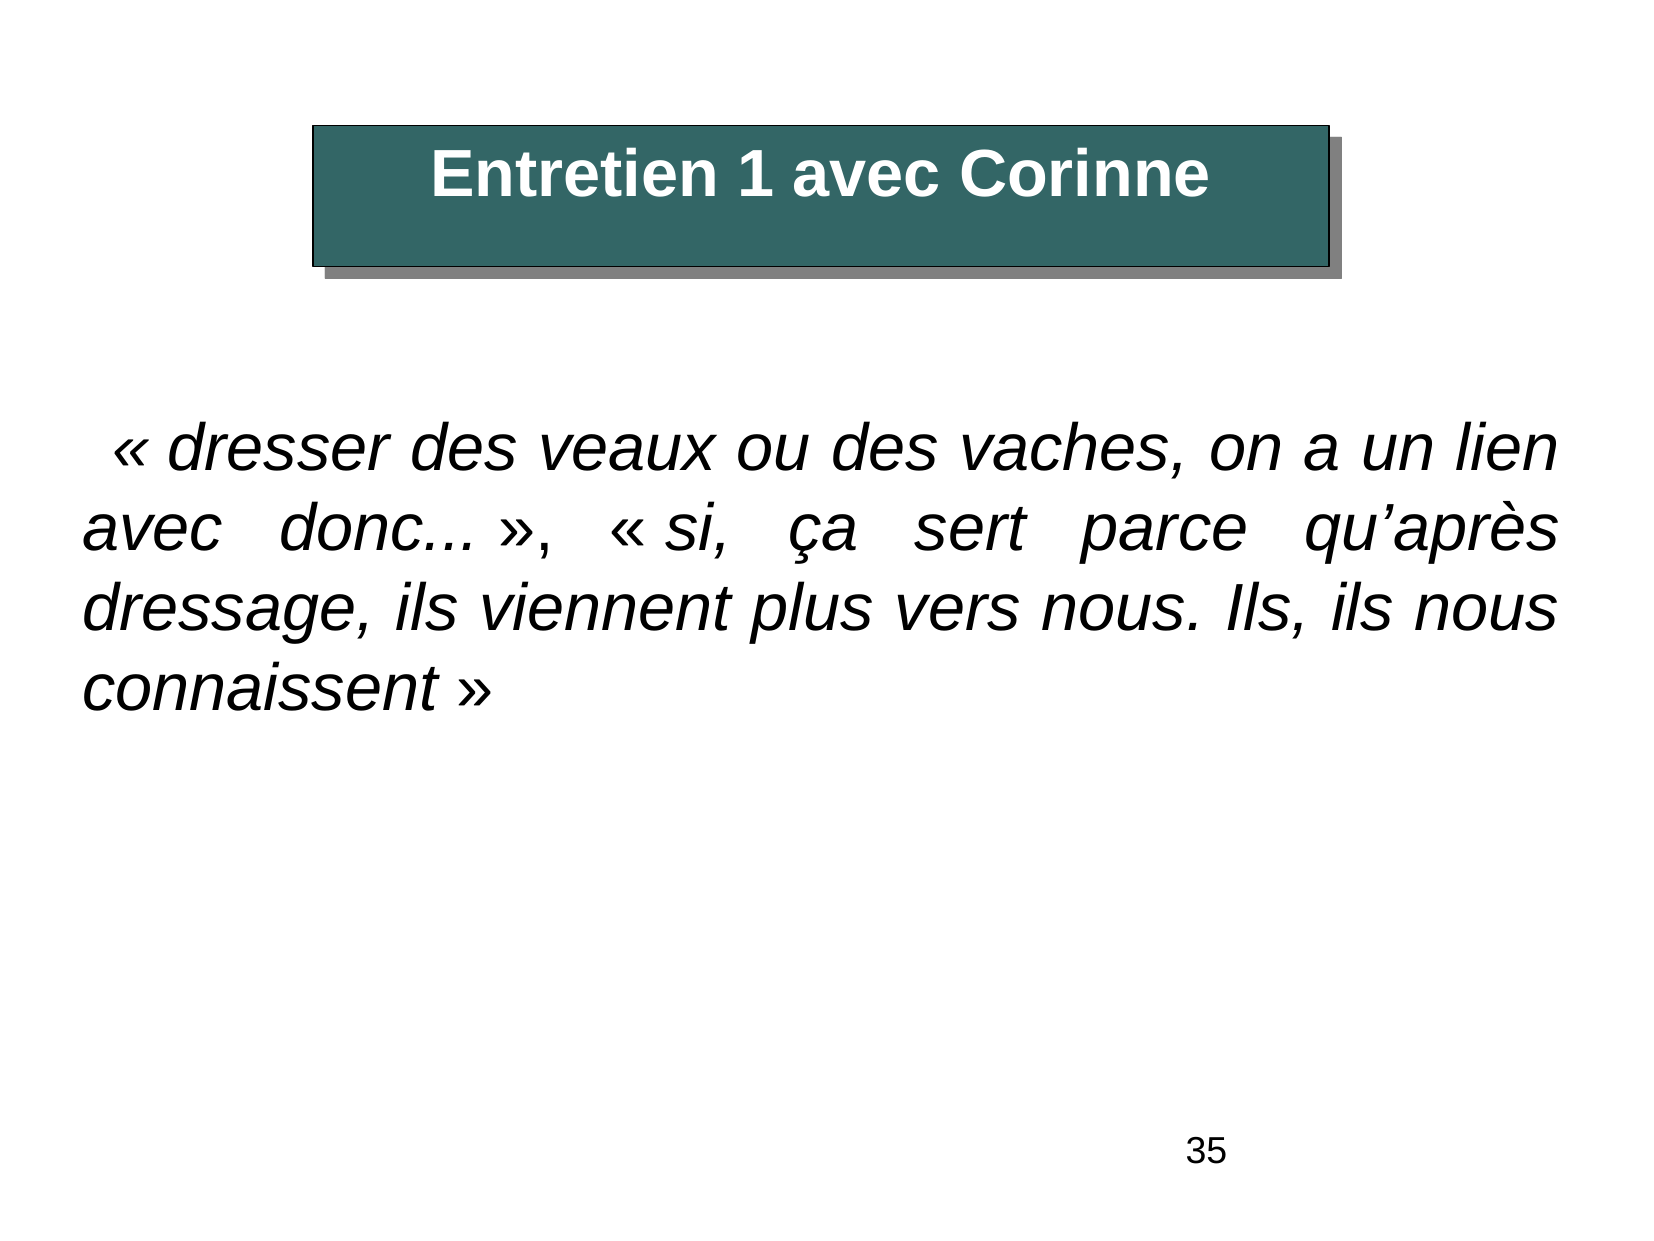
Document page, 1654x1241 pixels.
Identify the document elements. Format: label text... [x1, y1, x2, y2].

list « dresser des veaux ou des vaches, on a un lien avec donc... », « si, ça sert parce qu’après dressage, ils viennent plus vers nous. Ils, ils nous connaissent » [82, 290, 1569, 1008]
text_box Entretien 1 avec Corinne [313, 125, 1329, 267]
